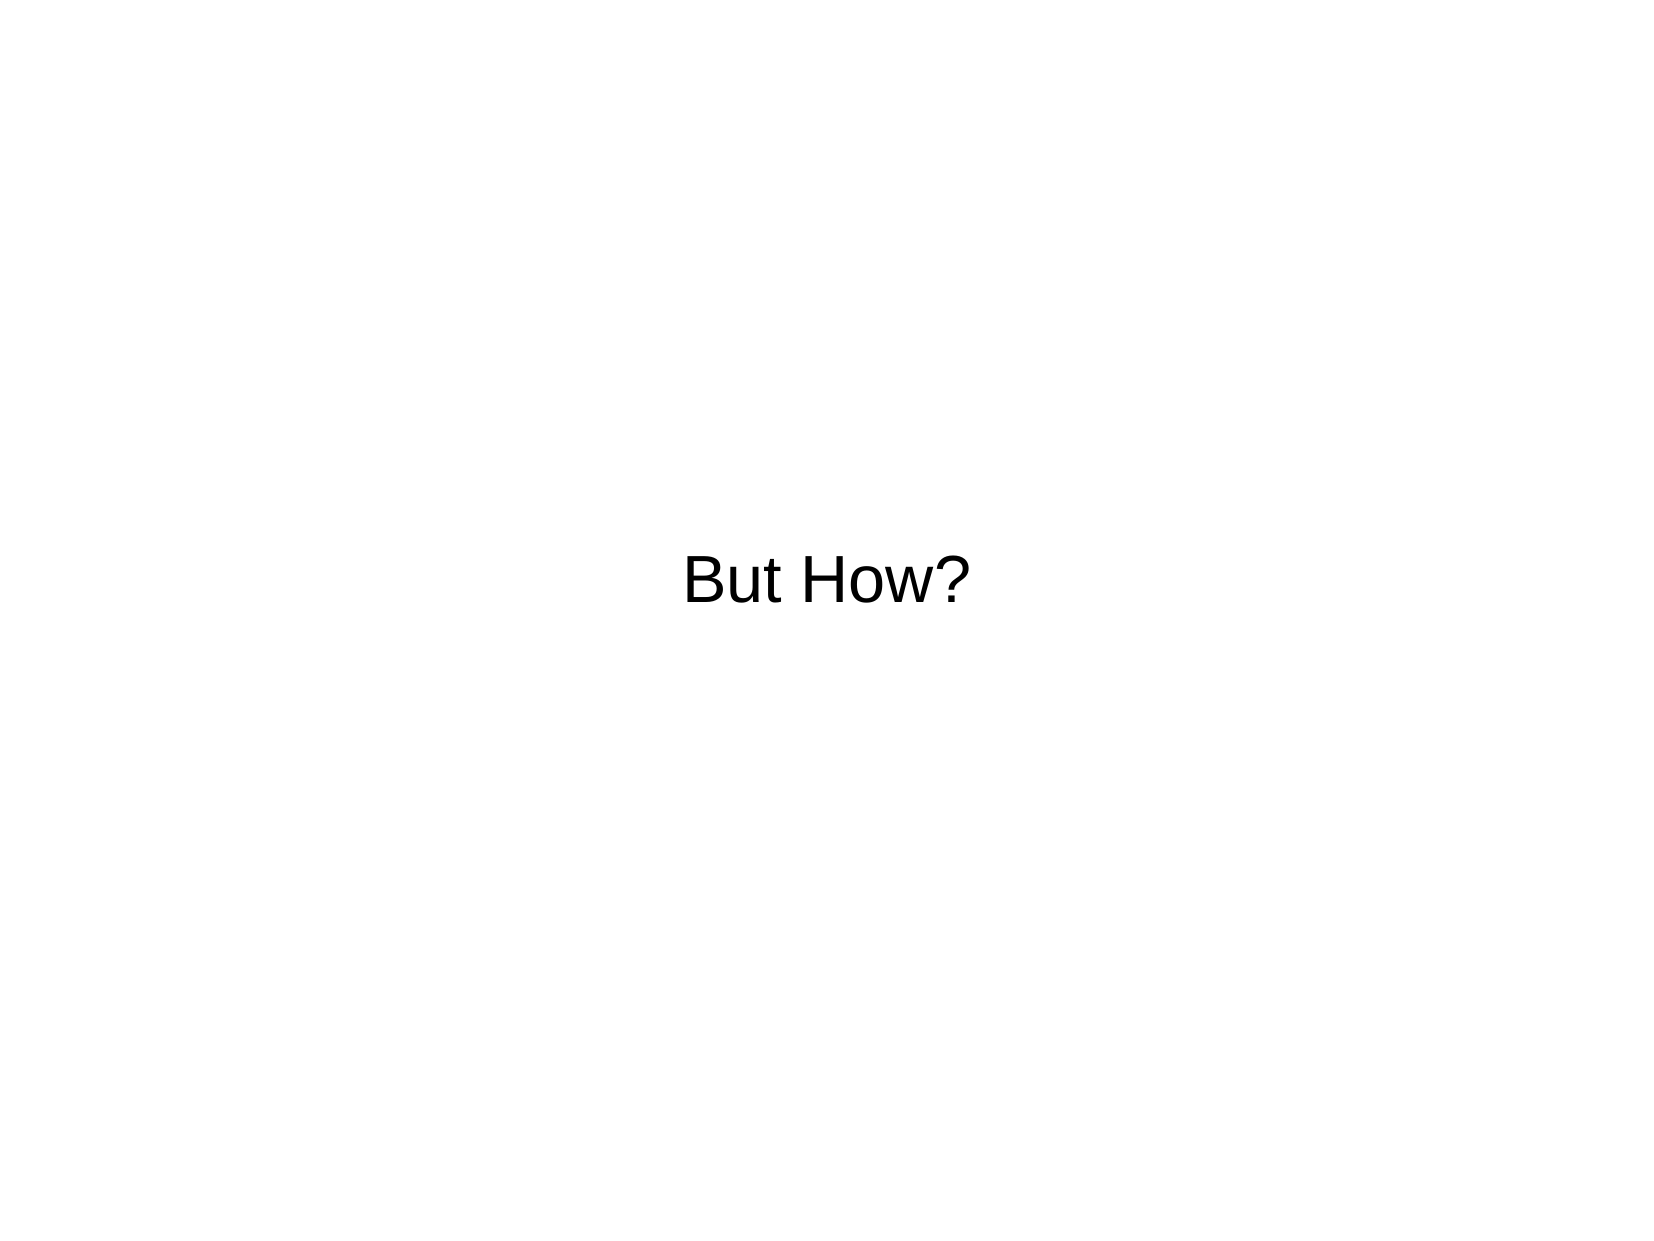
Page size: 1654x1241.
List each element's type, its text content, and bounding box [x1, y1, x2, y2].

subtitle But How? [82, 56, 1571, 1102]
